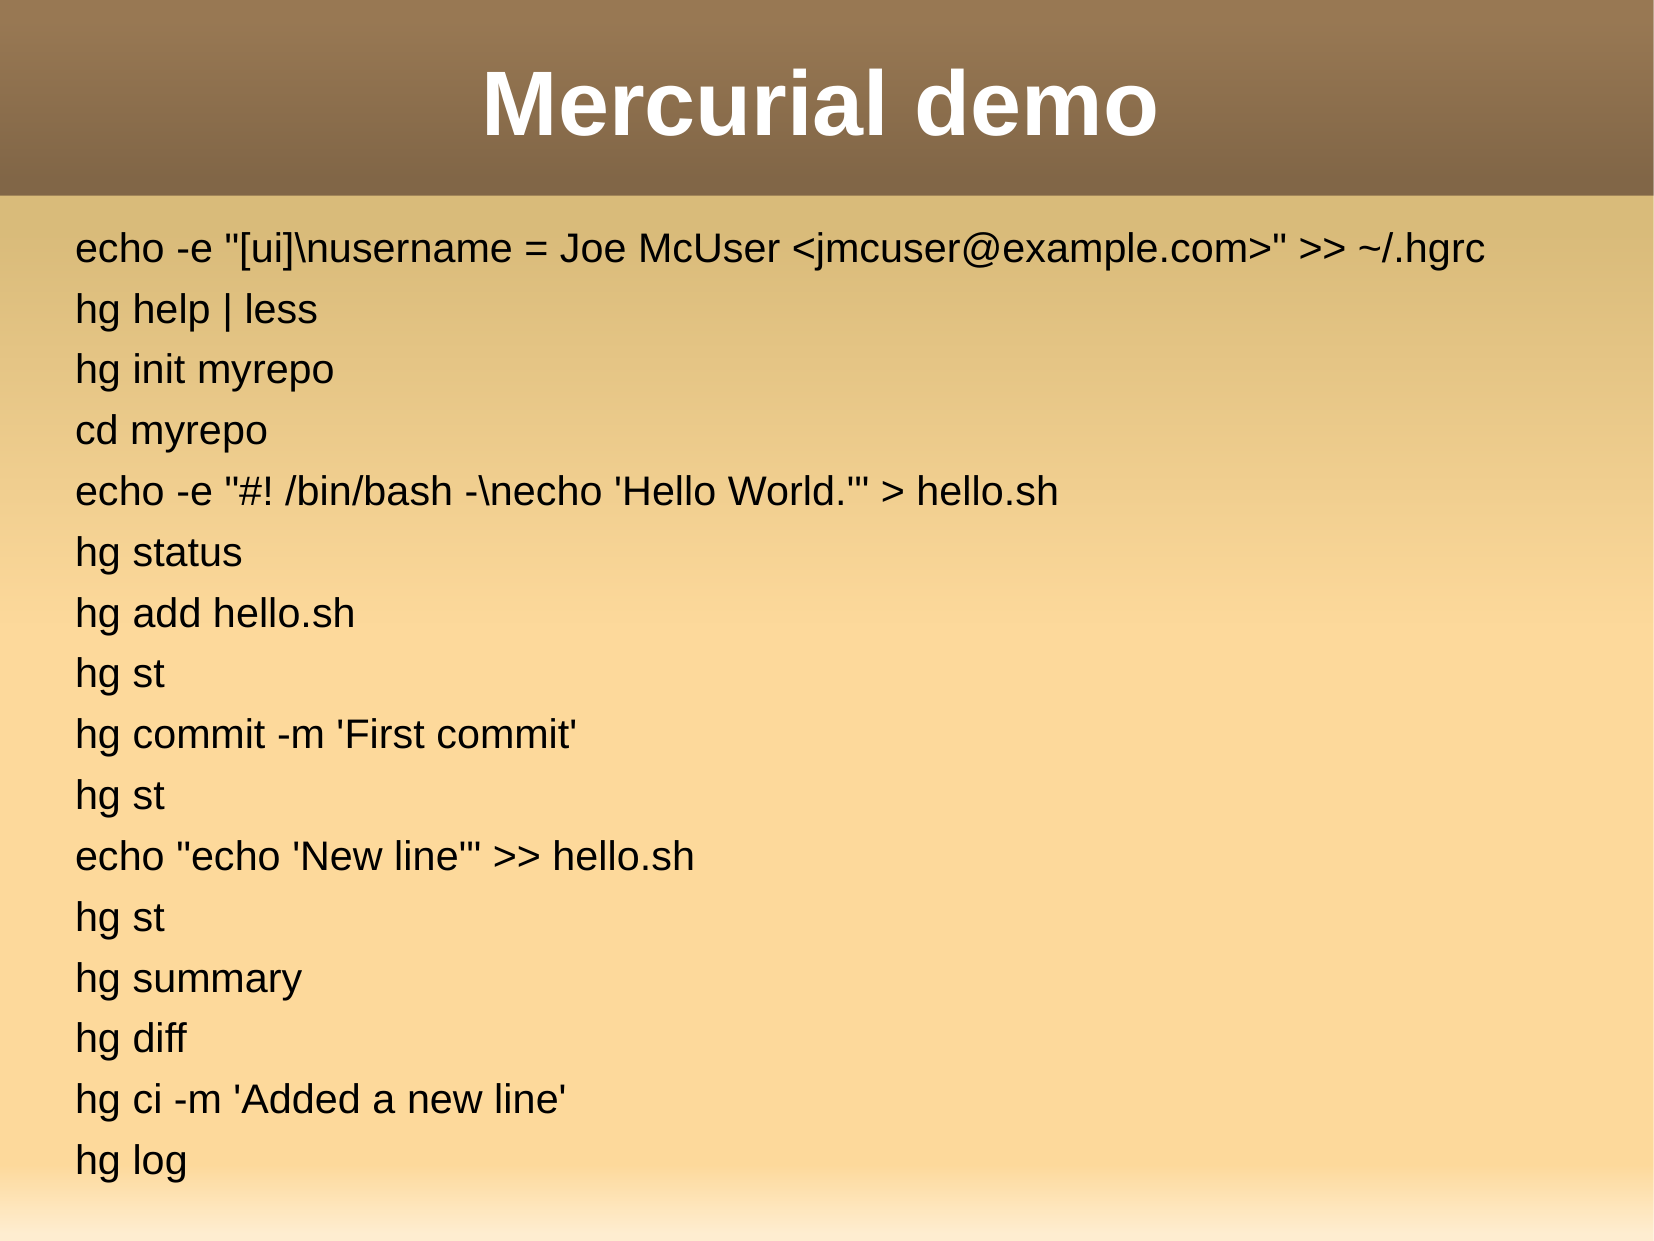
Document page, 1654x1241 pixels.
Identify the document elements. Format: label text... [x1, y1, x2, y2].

title Mercurial demo [76, 0, 1565, 208]
list echo -e "[ui]\nusername = Joe McUser <jmcuser@example.com>" >> ~/.hgrc hg help | less hg init myrepo cd myrepo echo -e "#! /bin/bash -\necho 'Hello World.'" > hello.sh hg status hg add hello.sh hg st hg commit -m 'First commit' hg st echo "echo 'New line'" >> hello.sh hg st hg summary hg diff hg ci -m 'Added a new line' hg log [74, 224, 1564, 1186]
picture [0, 0, 1654, 1241]
